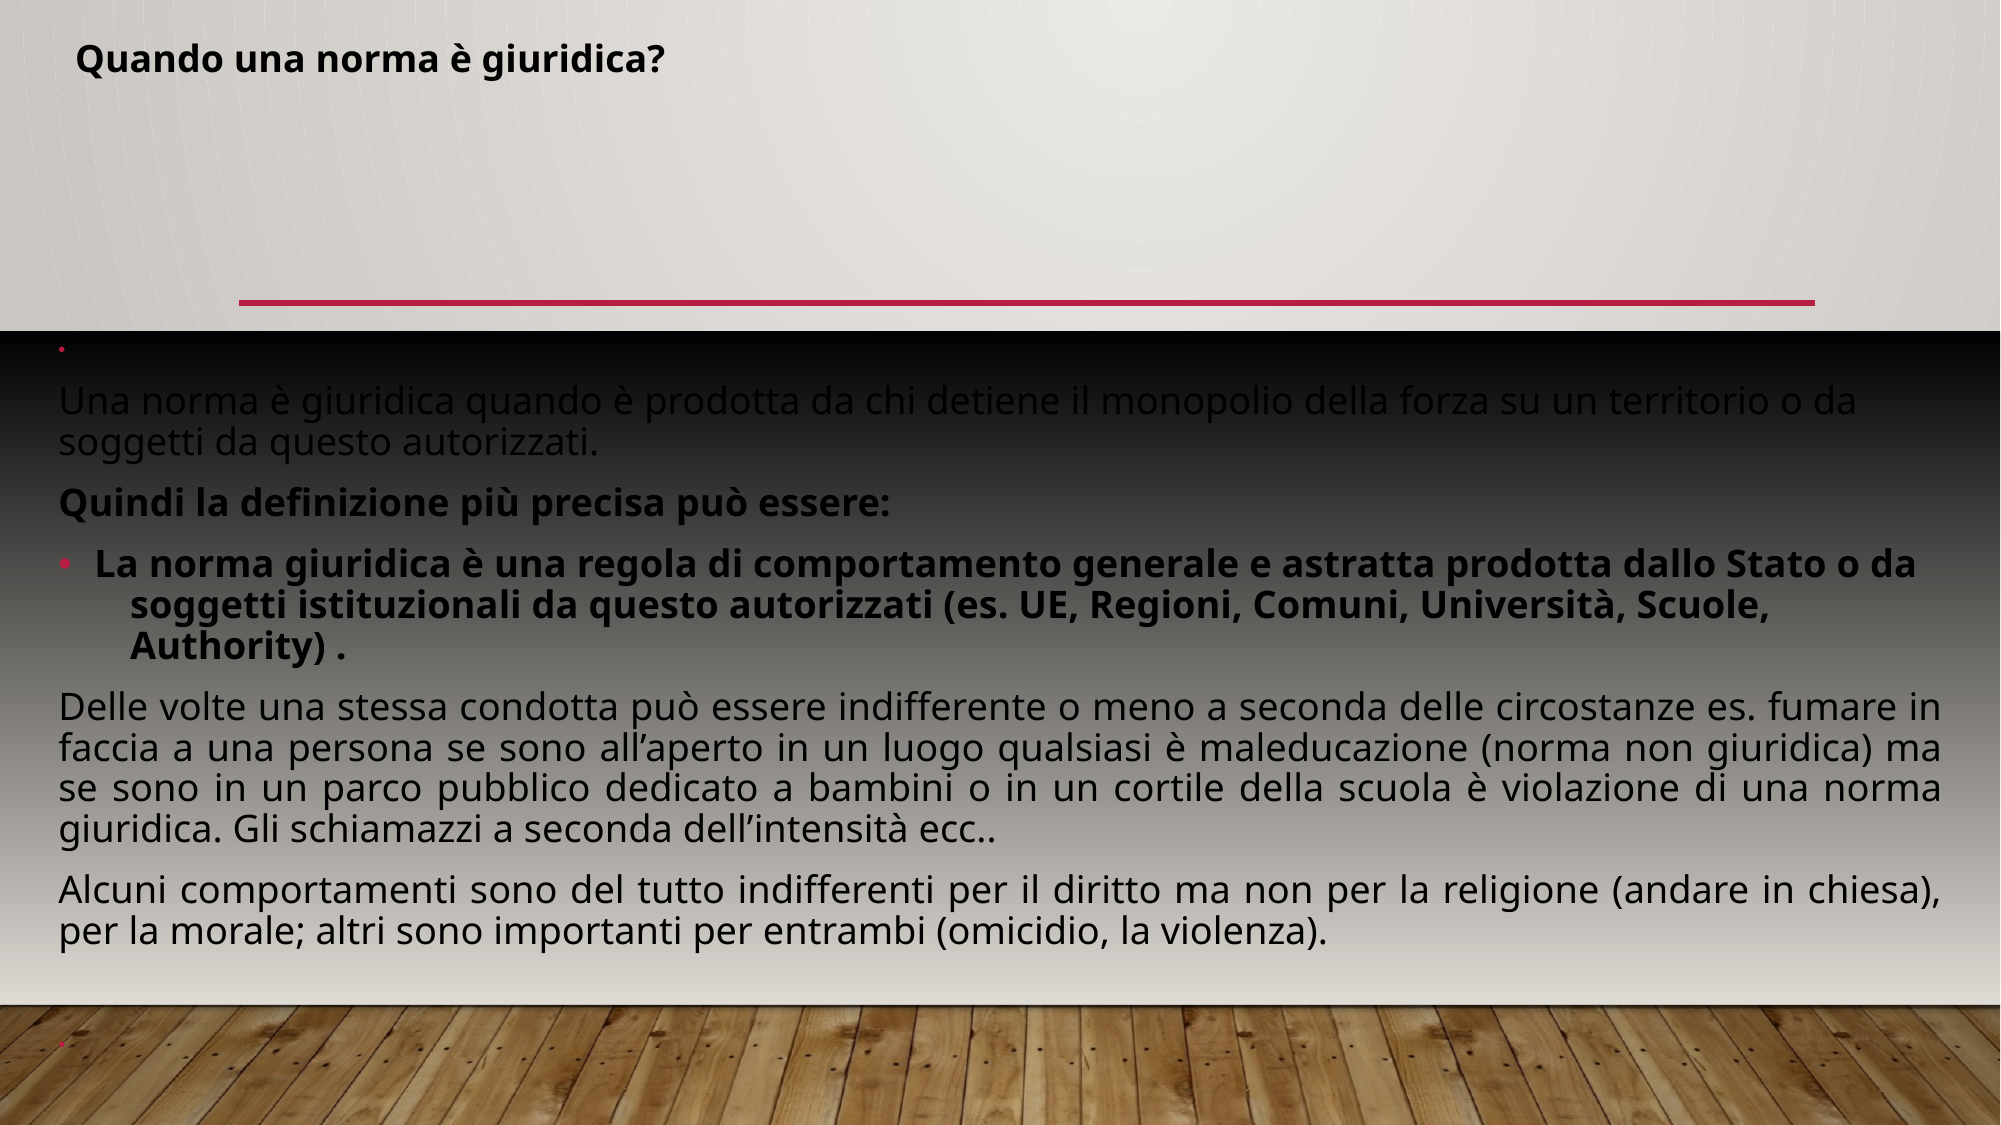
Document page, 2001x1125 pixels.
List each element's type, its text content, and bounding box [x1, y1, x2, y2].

list Una norma è giuridica quando è prodotta da chi detiene il monopolio della forza su un territorio o da soggetti da questo autorizzati. Quindi la definizione più precisa può essere: La norma giuridica è una regola di comportamento generale e astratta prodotta dallo Stato o da soggetti istituzionali da questo autorizzati (es. UE, Regioni, Comuni, Università, Scuole, Authority) . Delle volte una stessa condotta può essere indifferente o meno a seconda delle circostanze es. fumare in faccia a una persona se sono all’aperto in un luogo qualsiasi è maleducazione (norma non giuridica) ma se sono in un parco pubblico dedicato a bambini o in un cortile della scuola è violazione di una norma giuridica. Gli schiamazzi a seconda dell’intensità ecc.. Alcuni comportamenti sono del tutto indifferenti per il diritto ma non per la religione (andare in chiesa), per la morale; altri sono importanti per entrambi (omicidio, la violenza). [43, 330, 1960, 965]
title Quando una norma è giuridica? [60, 32, 1814, 137]
